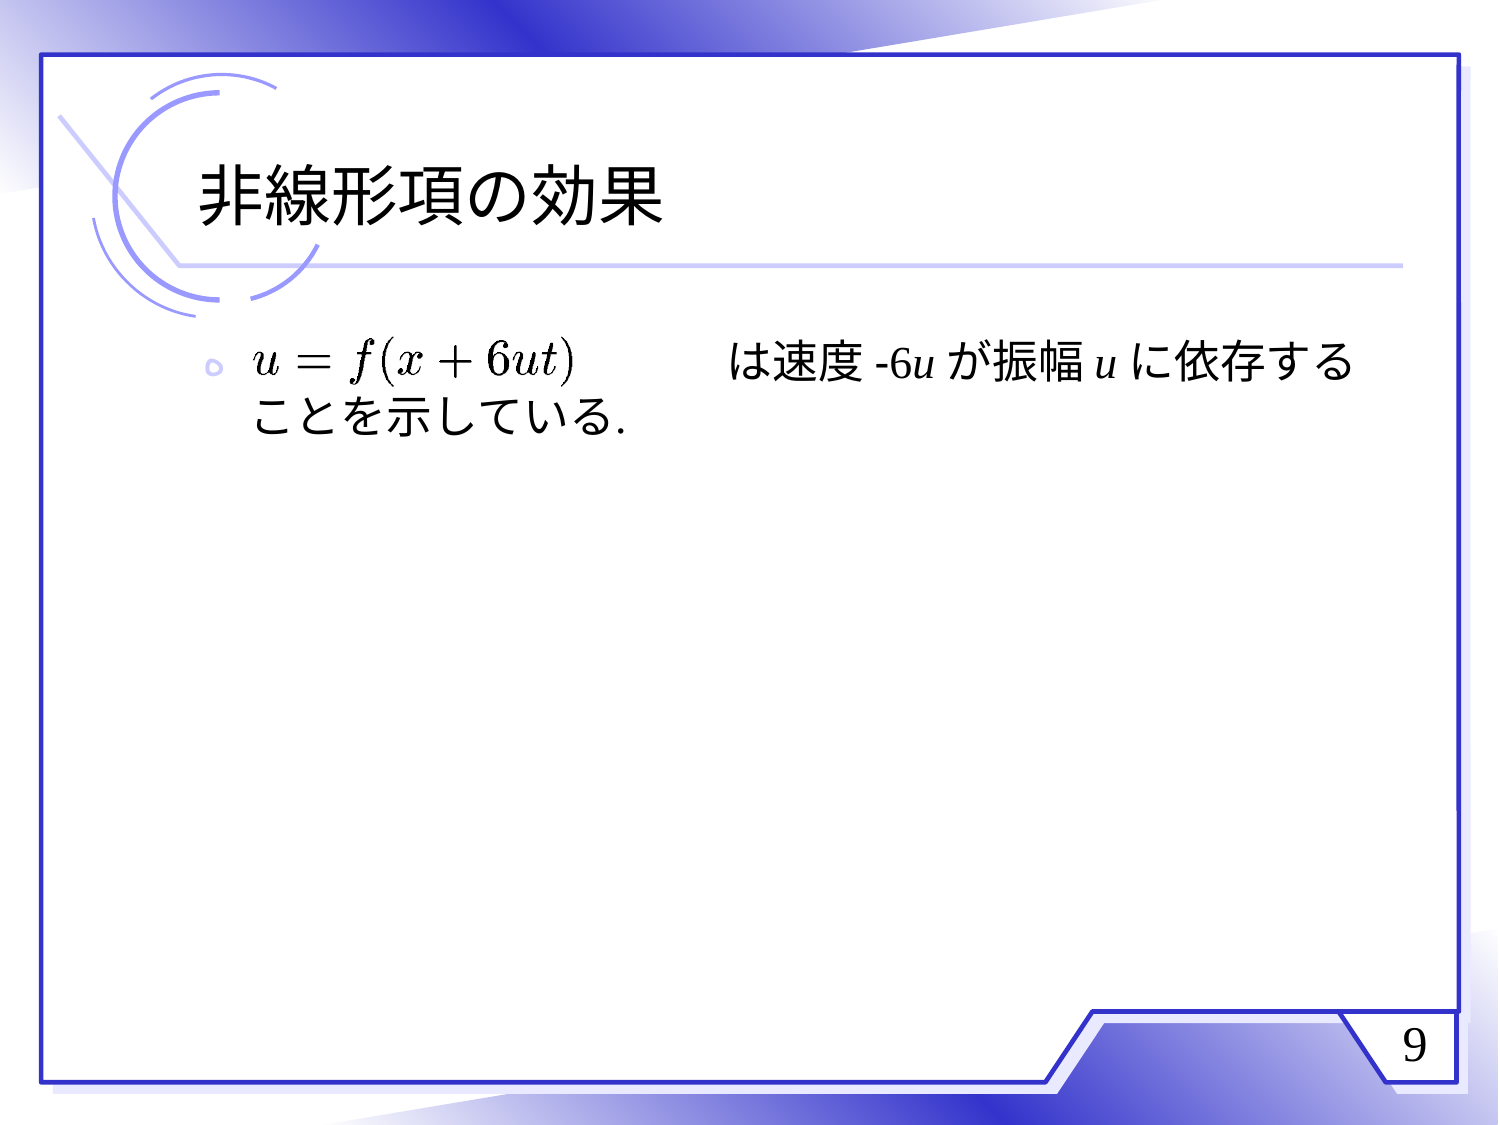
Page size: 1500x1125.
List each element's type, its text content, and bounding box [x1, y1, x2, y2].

picture [248, 330, 584, 391]
list は速度 -6u が振幅 u に依存することを示している. [112, 324, 1388, 1021]
title 非線形項の効果 [183, 85, 1388, 302]
